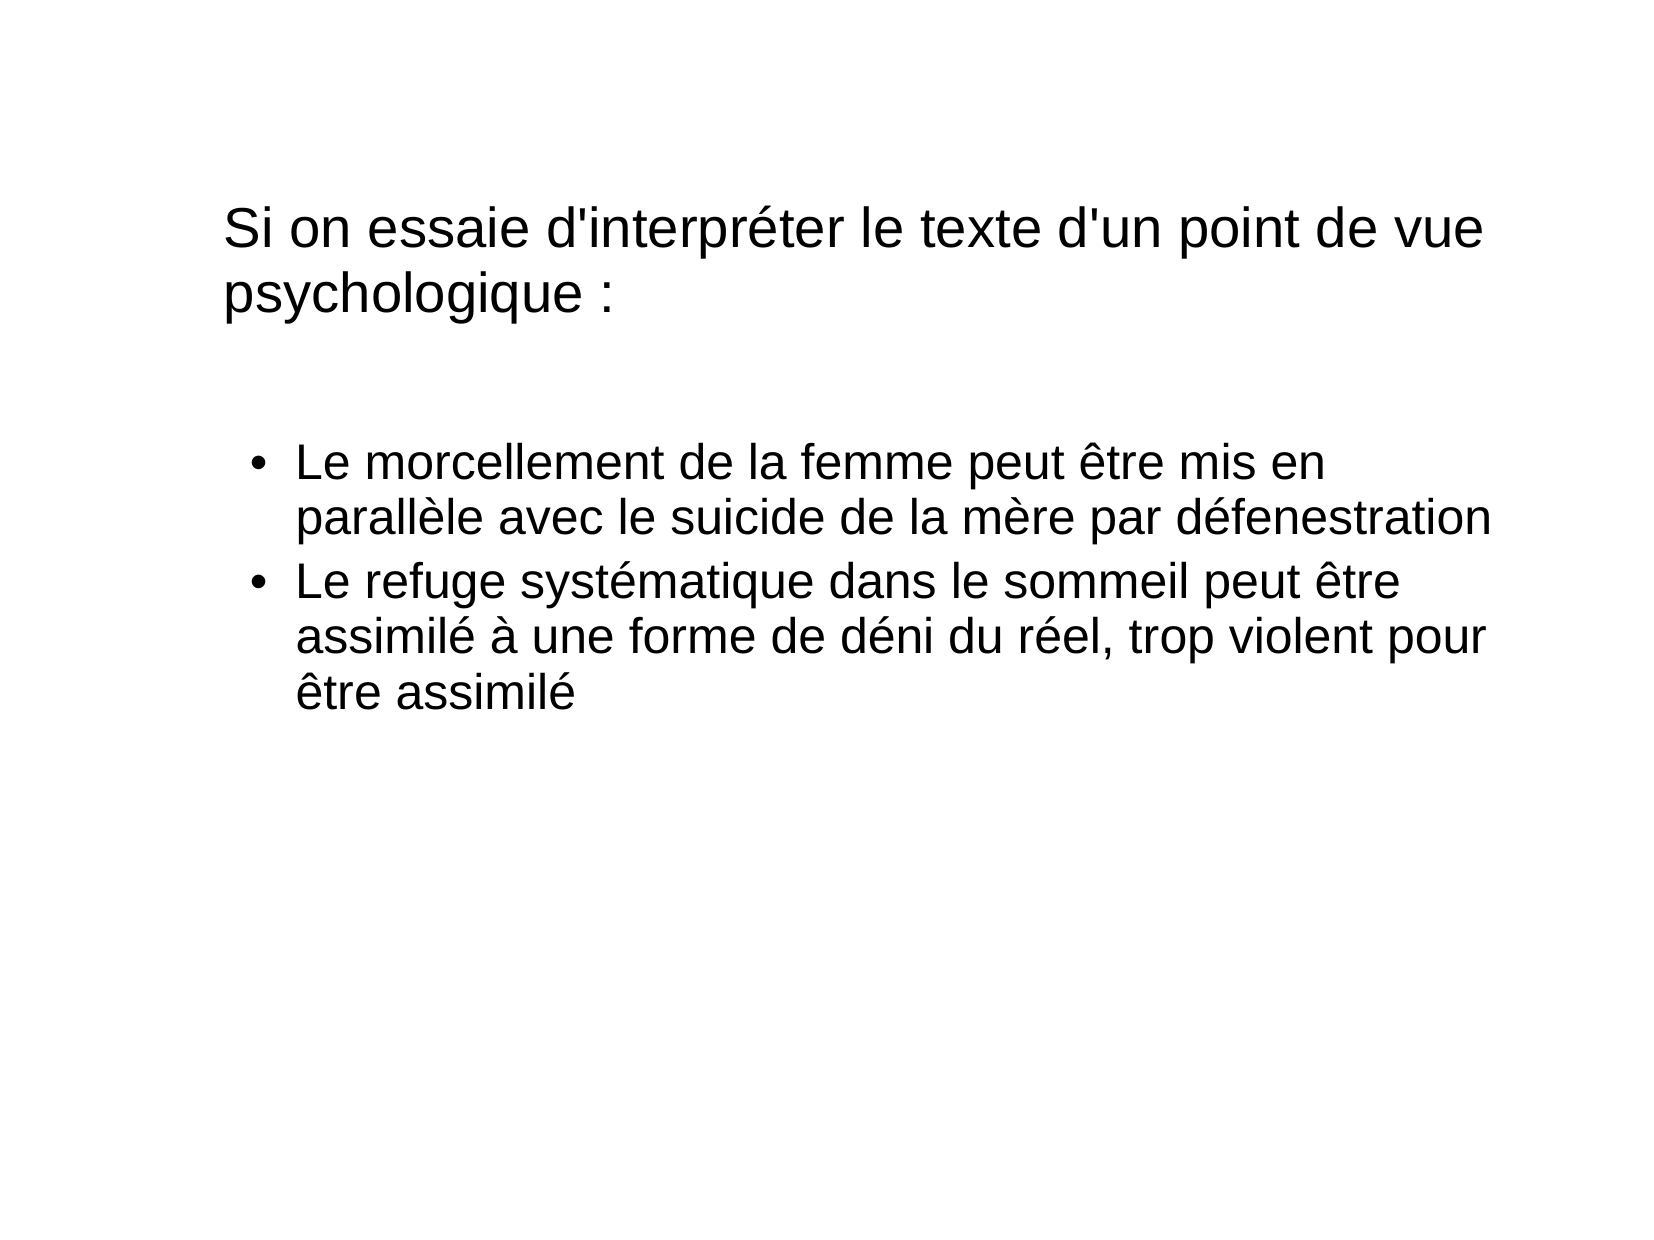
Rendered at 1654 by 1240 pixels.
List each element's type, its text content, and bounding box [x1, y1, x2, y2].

text_box Si on essaie d'interpréter le texte d'un point de vue psychologique : [224, 193, 1532, 319]
text_box • Le morcellement de la femme peut être mis en parallèle avec le suicide de la mère par défenestration • Le refuge systématique dans le sommeil peut être assimilé à une forme de déni du réel, trop violent pour être assimilé [247, 434, 1529, 718]
